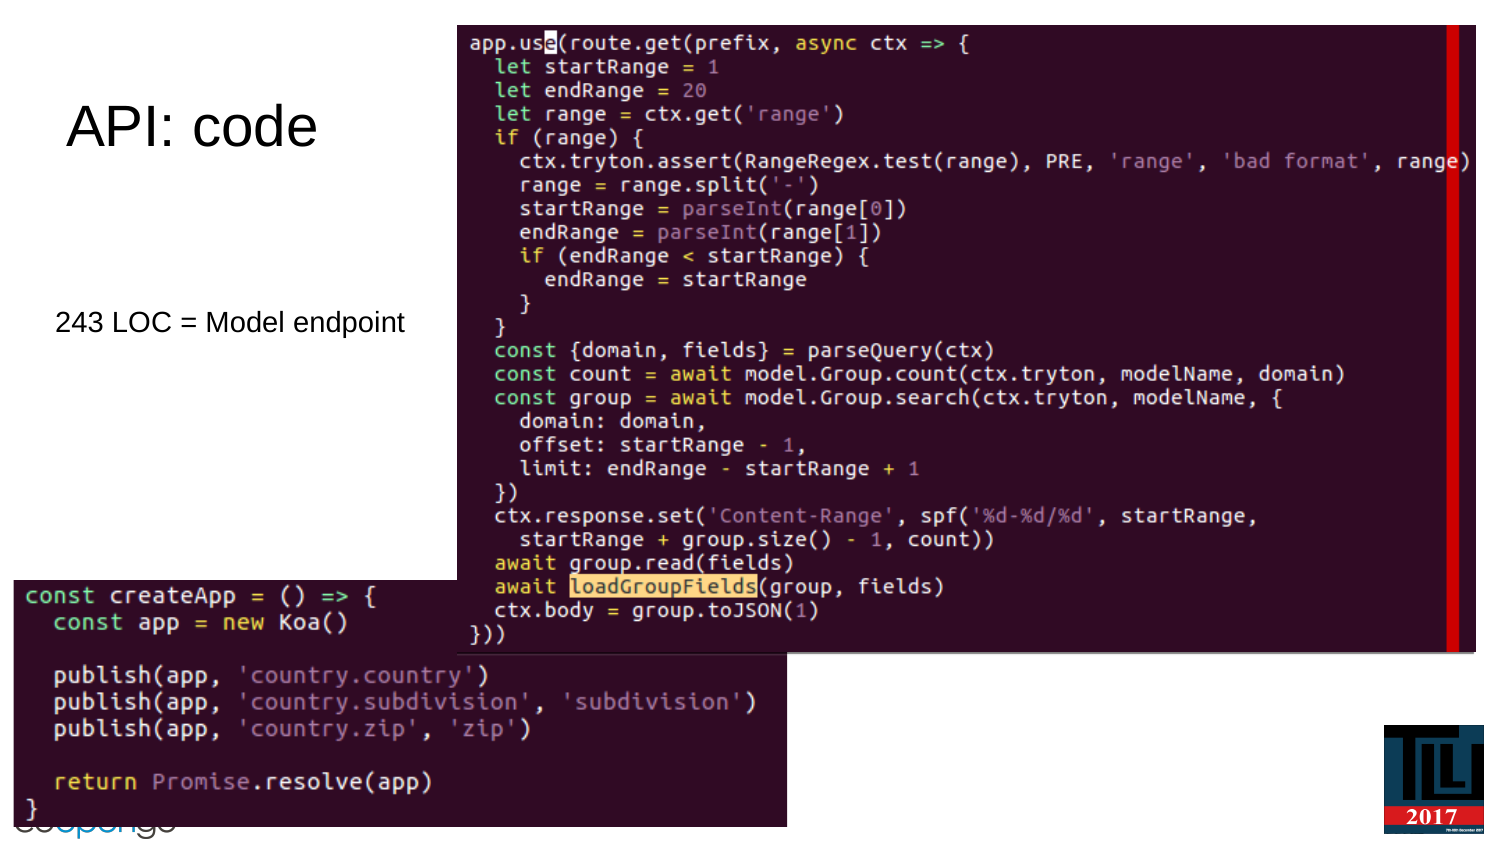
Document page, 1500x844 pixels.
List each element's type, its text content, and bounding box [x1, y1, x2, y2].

title API: code [51, 72, 457, 167]
picture [13, 25, 1476, 839]
picture [1384, 725, 1484, 834]
text_box 243 LOC = Model endpoint [32, 288, 429, 349]
